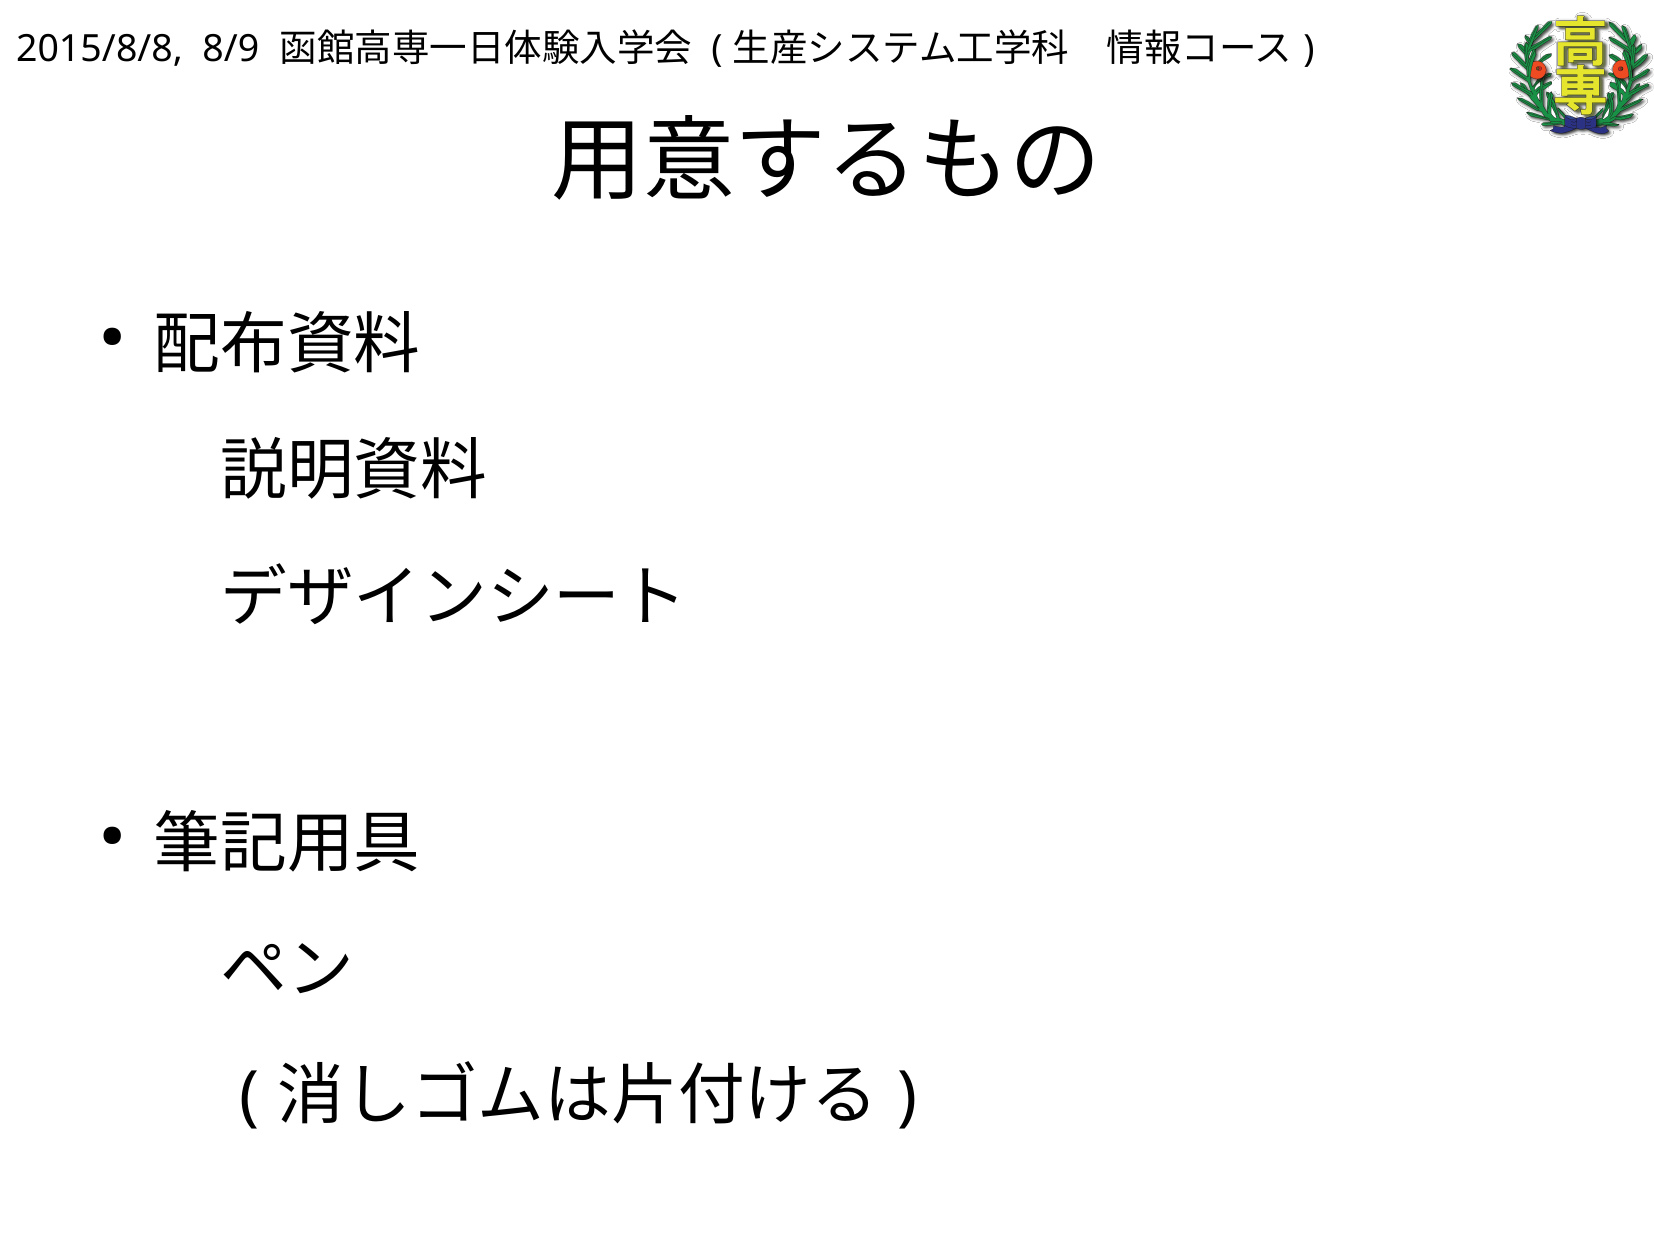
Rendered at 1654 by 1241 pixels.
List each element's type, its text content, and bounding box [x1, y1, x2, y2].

picture [1506, 0, 1654, 157]
list 配布資料 説明資料 デザインシート 筆記用具 ペン (消しゴムは片付ける) [82, 290, 1571, 1010]
title 用意するもの [82, 49, 1571, 257]
